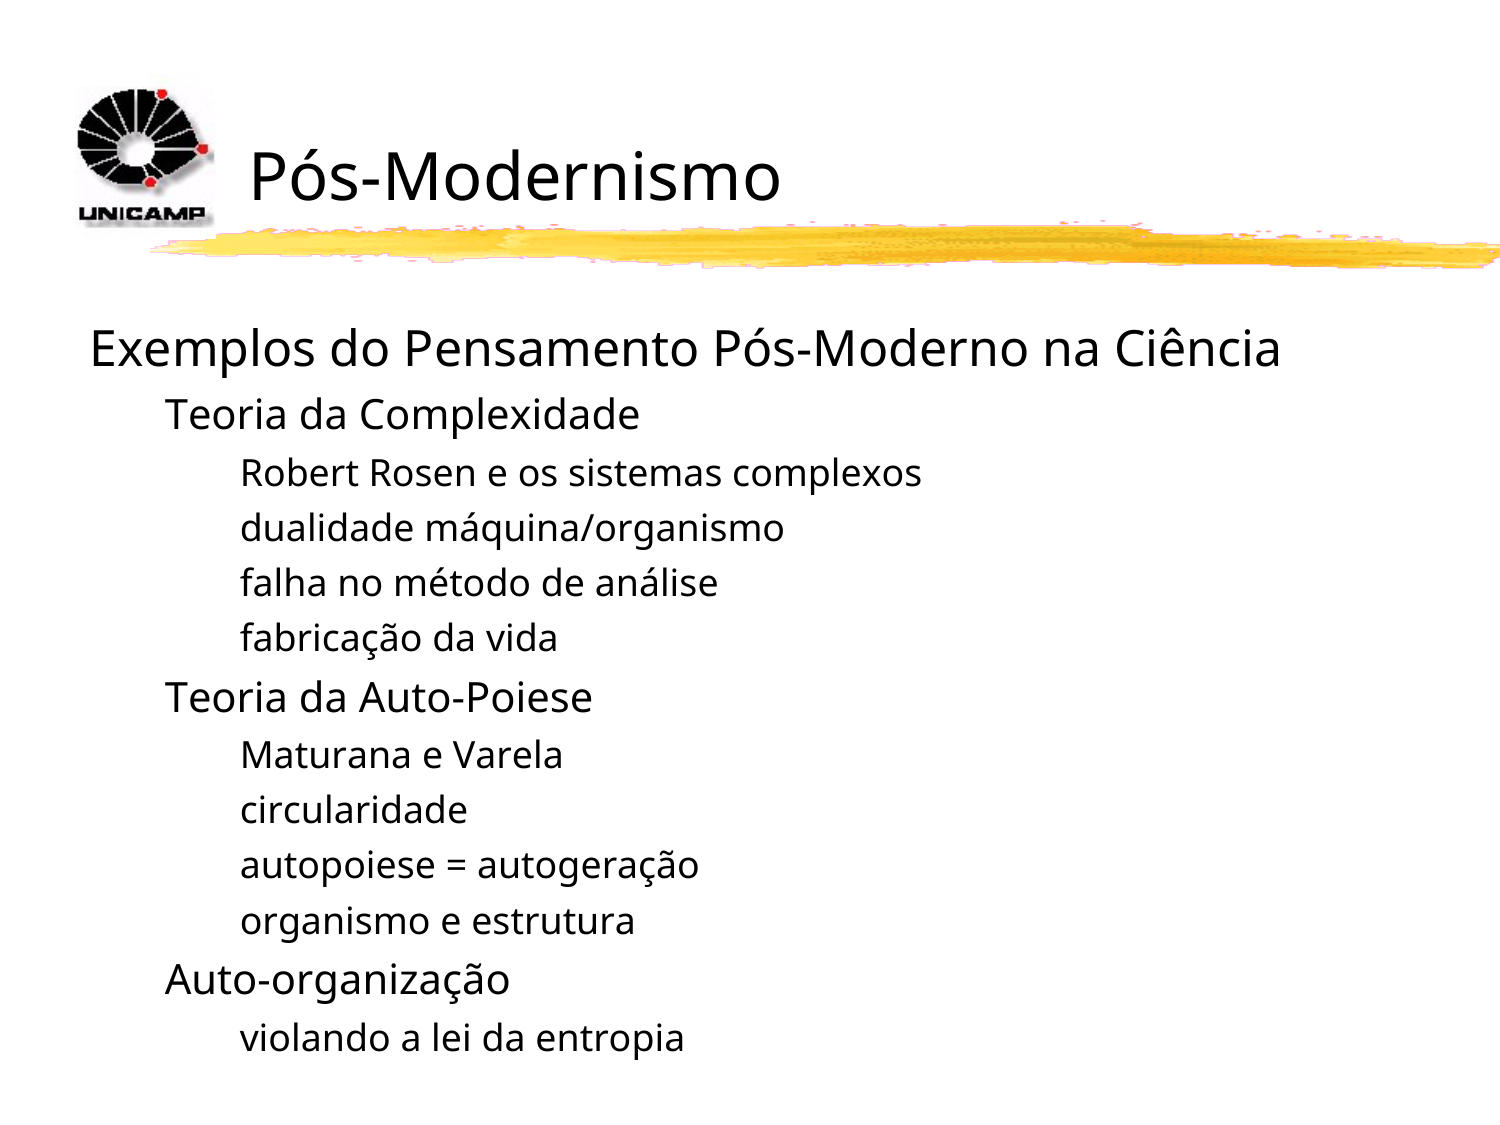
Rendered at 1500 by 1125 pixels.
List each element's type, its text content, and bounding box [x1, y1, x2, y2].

picture [75, 74, 1500, 279]
title Pós-Modernismo [233, 37, 1434, 225]
list Exemplos do Pensamento Pós-Moderno na Ciência Teoria da Complexidade Robert Rosen e os sistemas complexos dualidade máquina/organismo falha no método de análise fabricação da vida Teoria da Auto-Poiese Maturana e Varela circularidade autopoiese = autogeração organismo e estrutura Auto-organização violando a lei da entropia [74, 309, 1417, 994]
